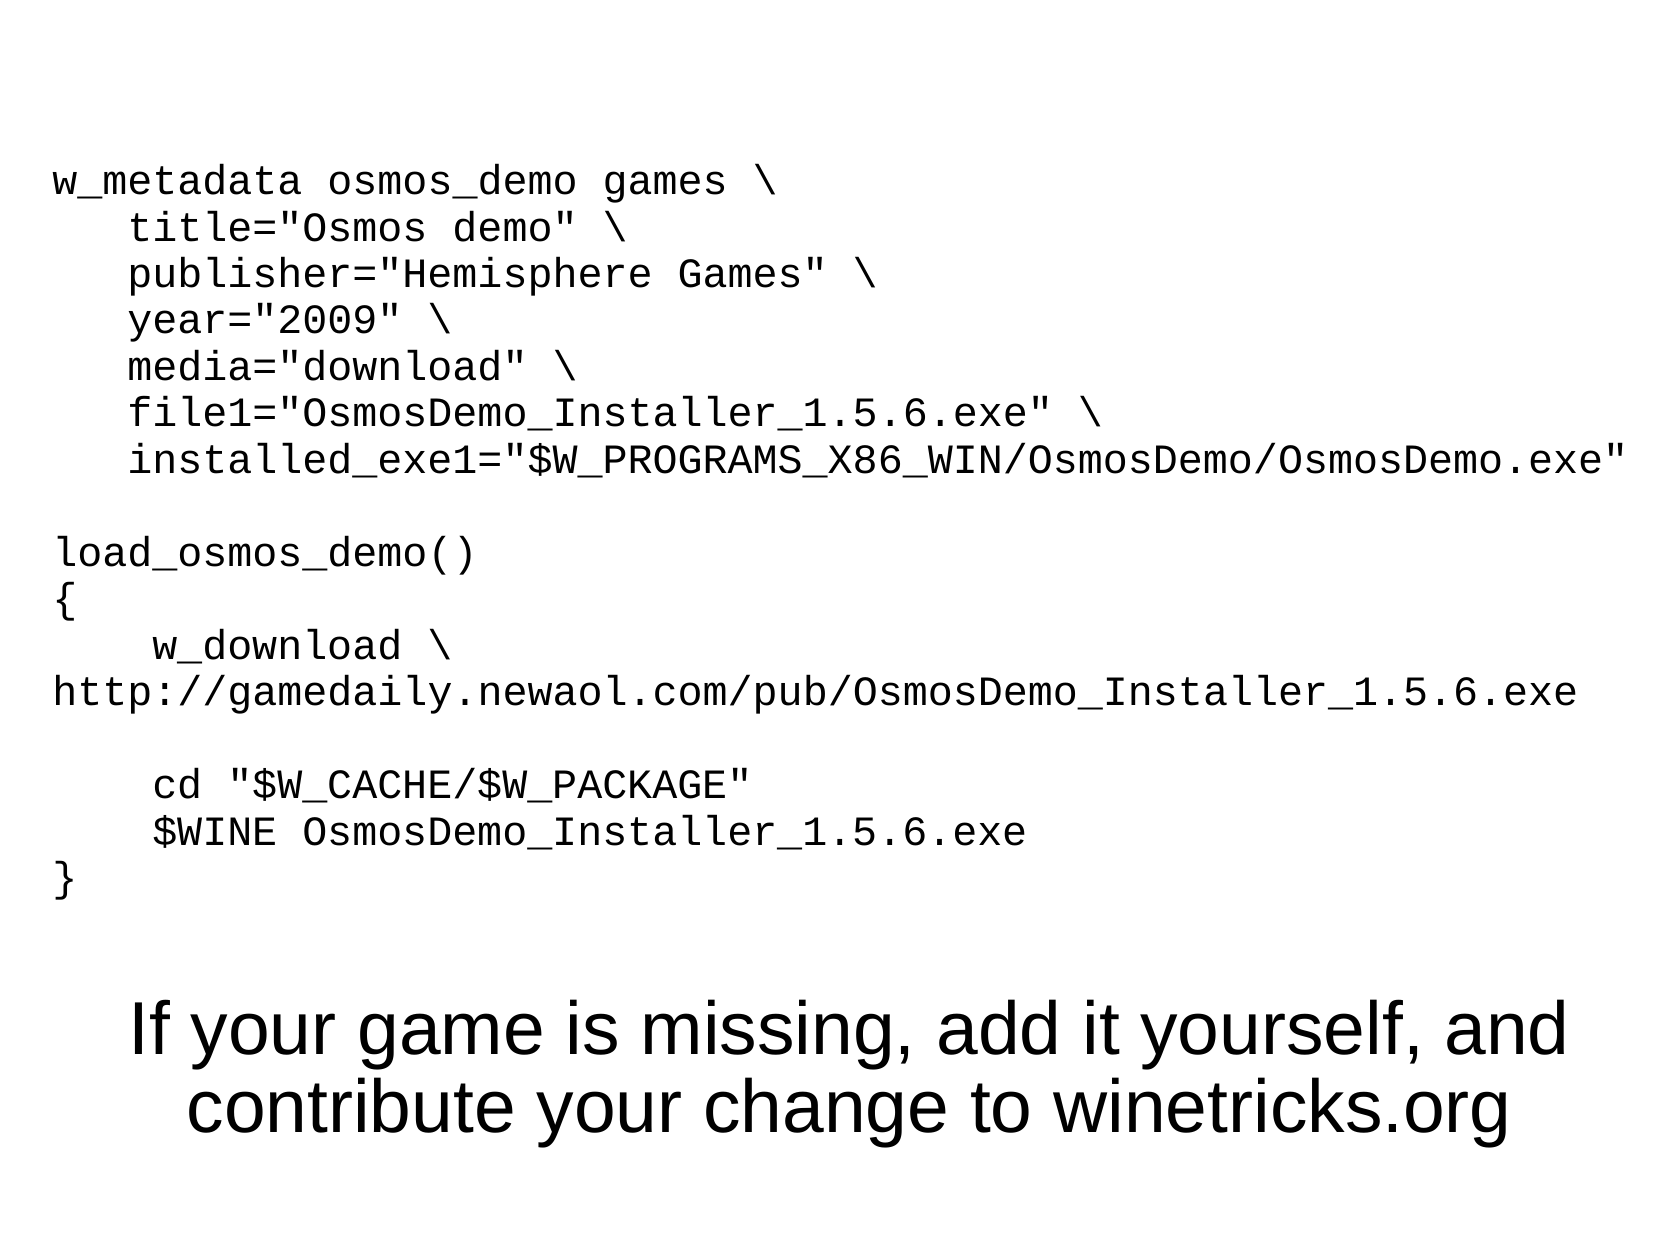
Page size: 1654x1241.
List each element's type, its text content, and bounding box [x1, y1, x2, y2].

text_box w_metadata osmos_demo games \ title="Osmos demo" \ publisher="Hemisphere Games" \ year="2009" \ media="download" \ file1="OsmosDemo_Installer_1.5.6.exe" \ installed_exe1="$W_PROGRAMS_X86_WIN/OsmosDemo/OsmosDemo.exe" load_osmos_demo() { w_download \ http://gamedaily.newaol.com/pub/OsmosDemo_Installer_1.5.6.exe cd "$W_CACHE/$W_PACKAGE" $WINE OsmosDemo_Installer_1.5.6.exe } [37, 150, 1654, 909]
title If your game is missing, add it yourself, and contribute your change to winetricks.org [86, 937, 1613, 1203]
